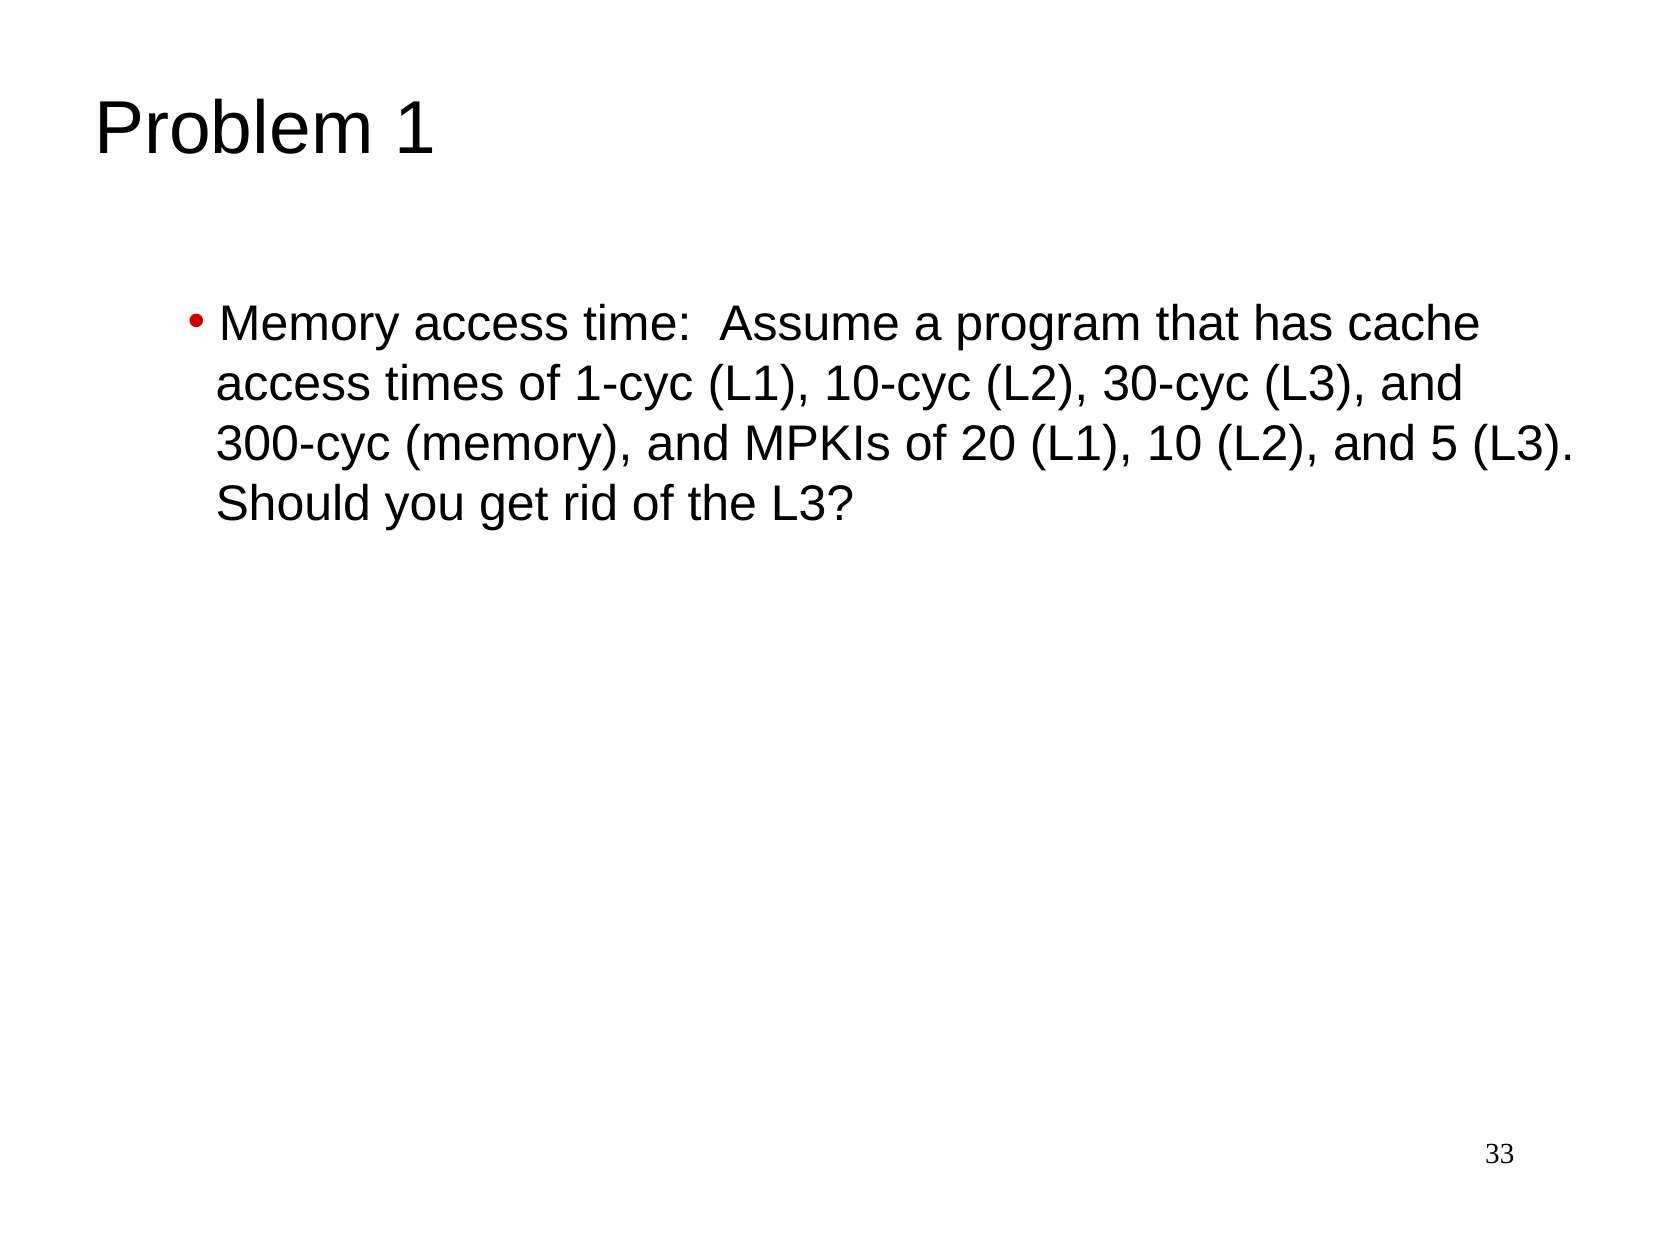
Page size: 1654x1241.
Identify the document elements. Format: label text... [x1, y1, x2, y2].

text_box Problem 1 [79, 71, 452, 177]
text_box Memory access time: Assume a program that has cache access times of 1-cyc (L1), 10-cyc (L2), 30-cyc (L3), and 300-cyc (memory), and MPKIs of 20 (L1), 10 (L2), and 5 (L3). Should you get rid of the L3? [172, 282, 1592, 539]
text_box <number> [1184, 1129, 1530, 1213]
